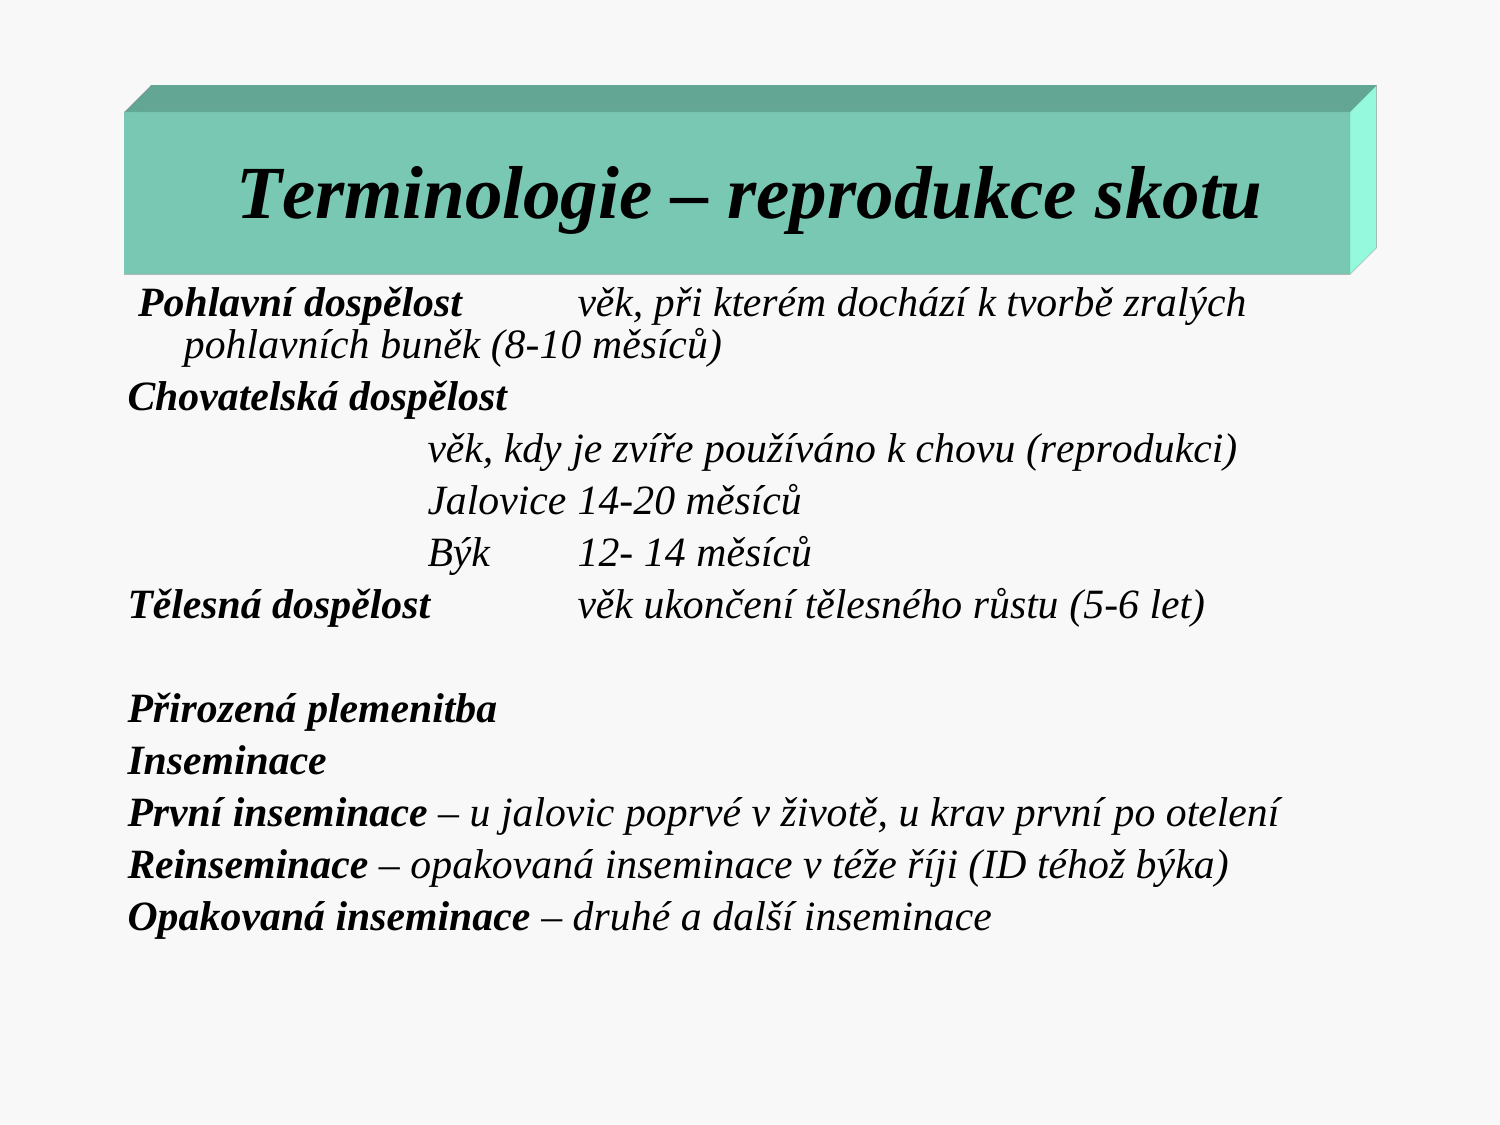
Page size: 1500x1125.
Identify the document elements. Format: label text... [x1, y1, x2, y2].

list Pohlavní dospělost věk, při kterém dochází k tvorbě zralých pohlavních buněk (8-10 měsíců) Chovatelská dospělost věk, kdy je zvíře používáno k chovu (reprodukci) Jalovice 14-20 měsíců Býk 12- 14 měsíců Tělesná dospělost věk ukončení tělesného růstu (5-6 let) Přirozená plemenitba Inseminace První inseminace – u jalovic poprvé v životě, u krav první po otelení Reinseminace – opakovaná inseminace v téže říji (ID téhož býka) Opakovaná inseminace – druhé a další inseminace [112, 275, 1388, 1125]
text_box [143, 85, 1376, 96]
title Terminologie – reprodukce skotu [112, 96, 1388, 275]
